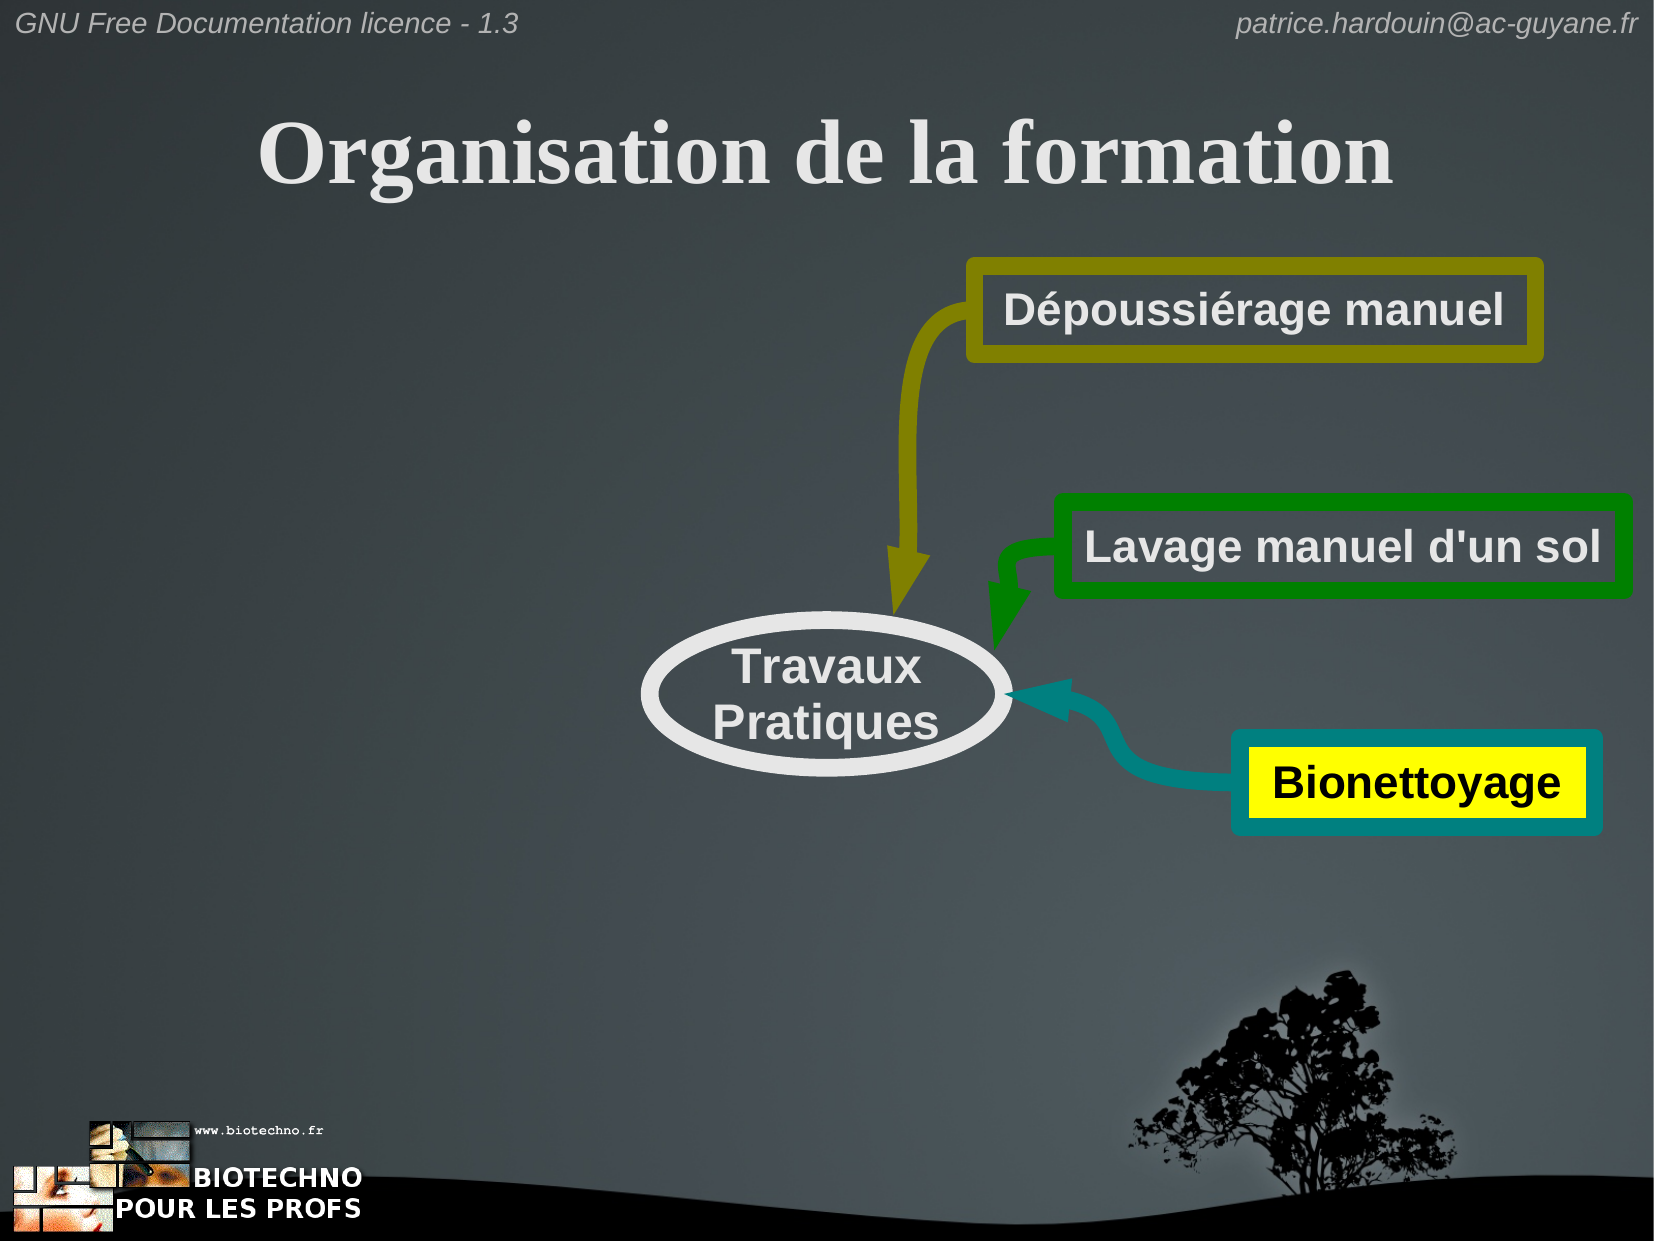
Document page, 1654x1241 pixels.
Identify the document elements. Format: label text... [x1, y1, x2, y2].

text_box Travaux Pratiques [649, 620, 1004, 768]
text_box Lavage manuel d'un sol [1062, 501, 1625, 591]
picture [0, 0, 1654, 1241]
text_box Dépoussiérage manuel [974, 265, 1536, 355]
text_box Bionettoyage [1240, 738, 1595, 827]
title Organisation de la formation [82, 49, 1571, 257]
